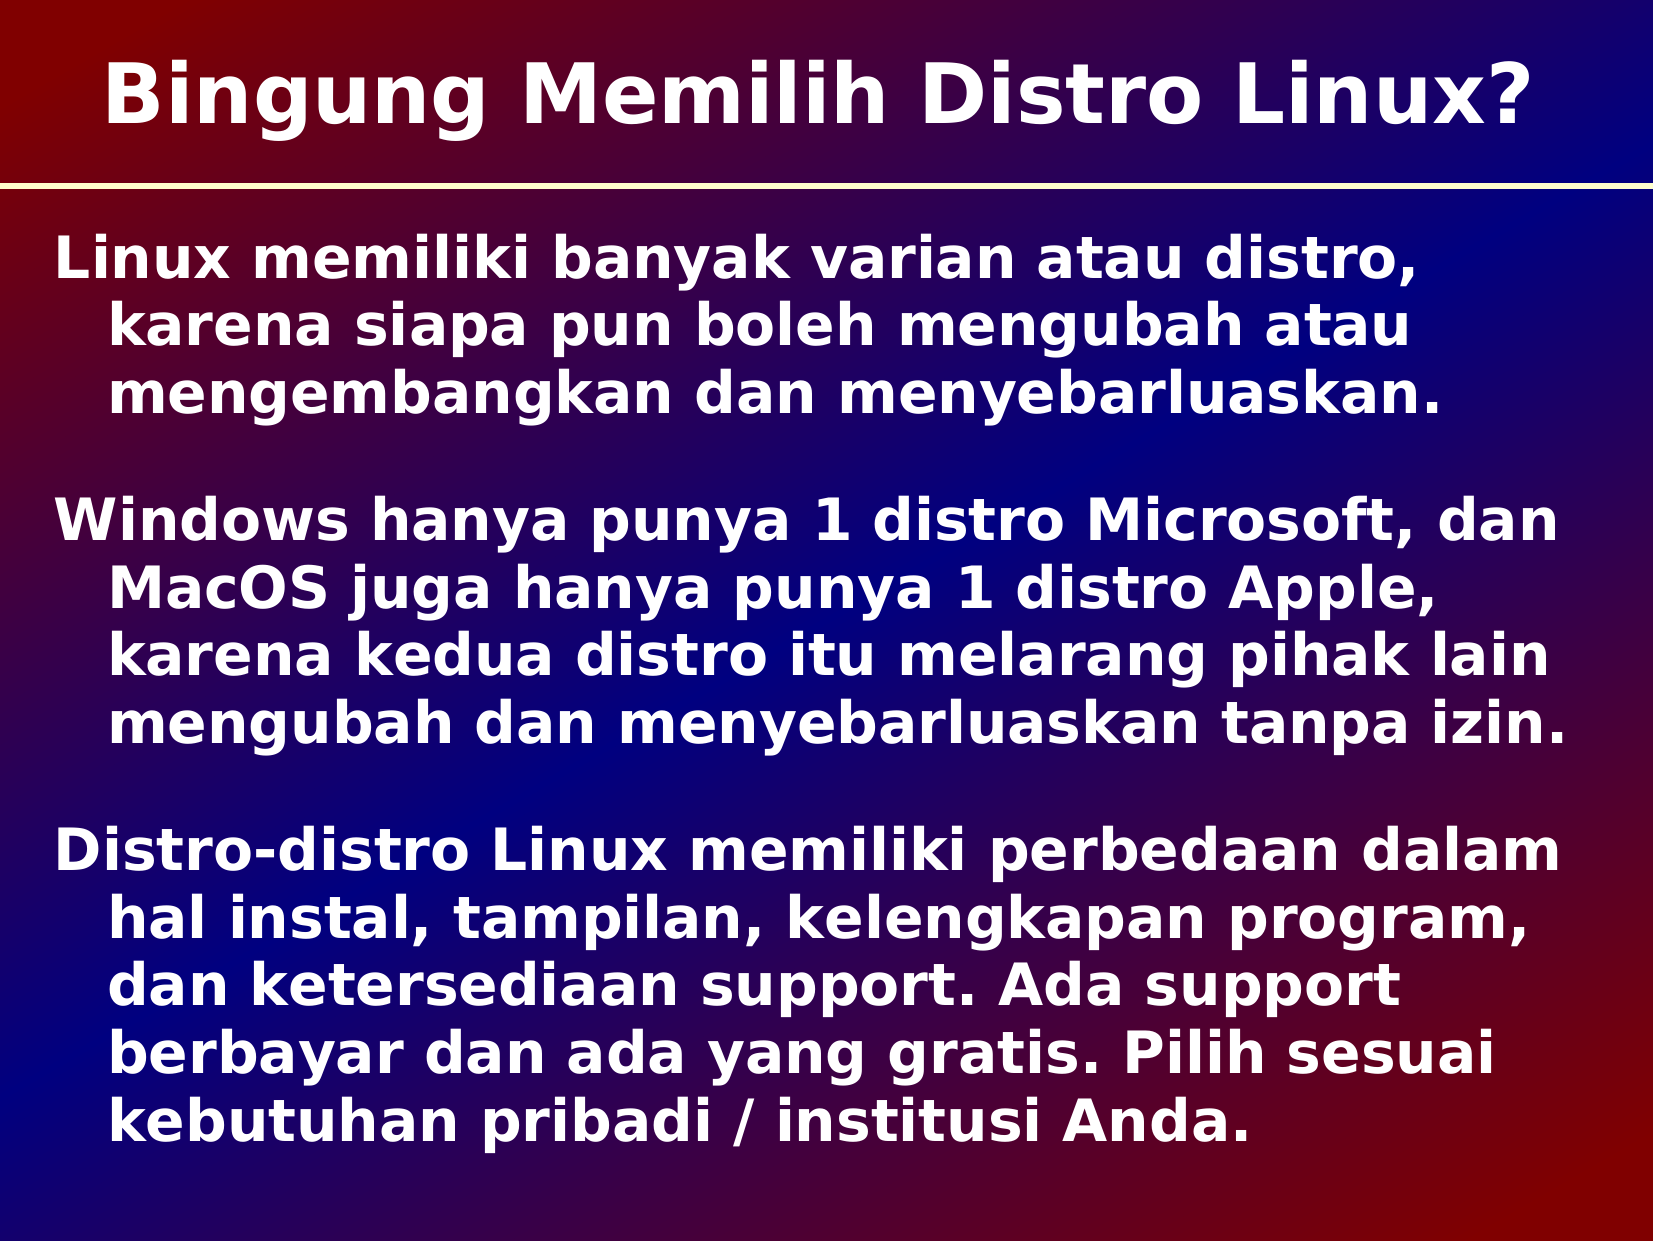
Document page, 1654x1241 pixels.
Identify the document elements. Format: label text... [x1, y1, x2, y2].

title Bingung Memilih Distro Linux? [87, 31, 1550, 158]
list Linux memiliki banyak varian atau distro, karena siapa pun boleh mengubah atau mengembangkan dan menyebarluaskan. Windows hanya punya 1 distro Microsoft, dan MacOS juga hanya punya 1 distro Apple, karena kedua distro itu melarang pihak lain mengubah dan menyebarluaskan tanpa izin. Distro-distro Linux memiliki perbedaan dalam hal instal, tampilan, kelengkapan program, dan ketersediaan support. Ada support berbayar dan ada yang gratis. Pilih sesuai kebutuhan pribadi / institusi Anda. [36, 224, 1589, 1187]
